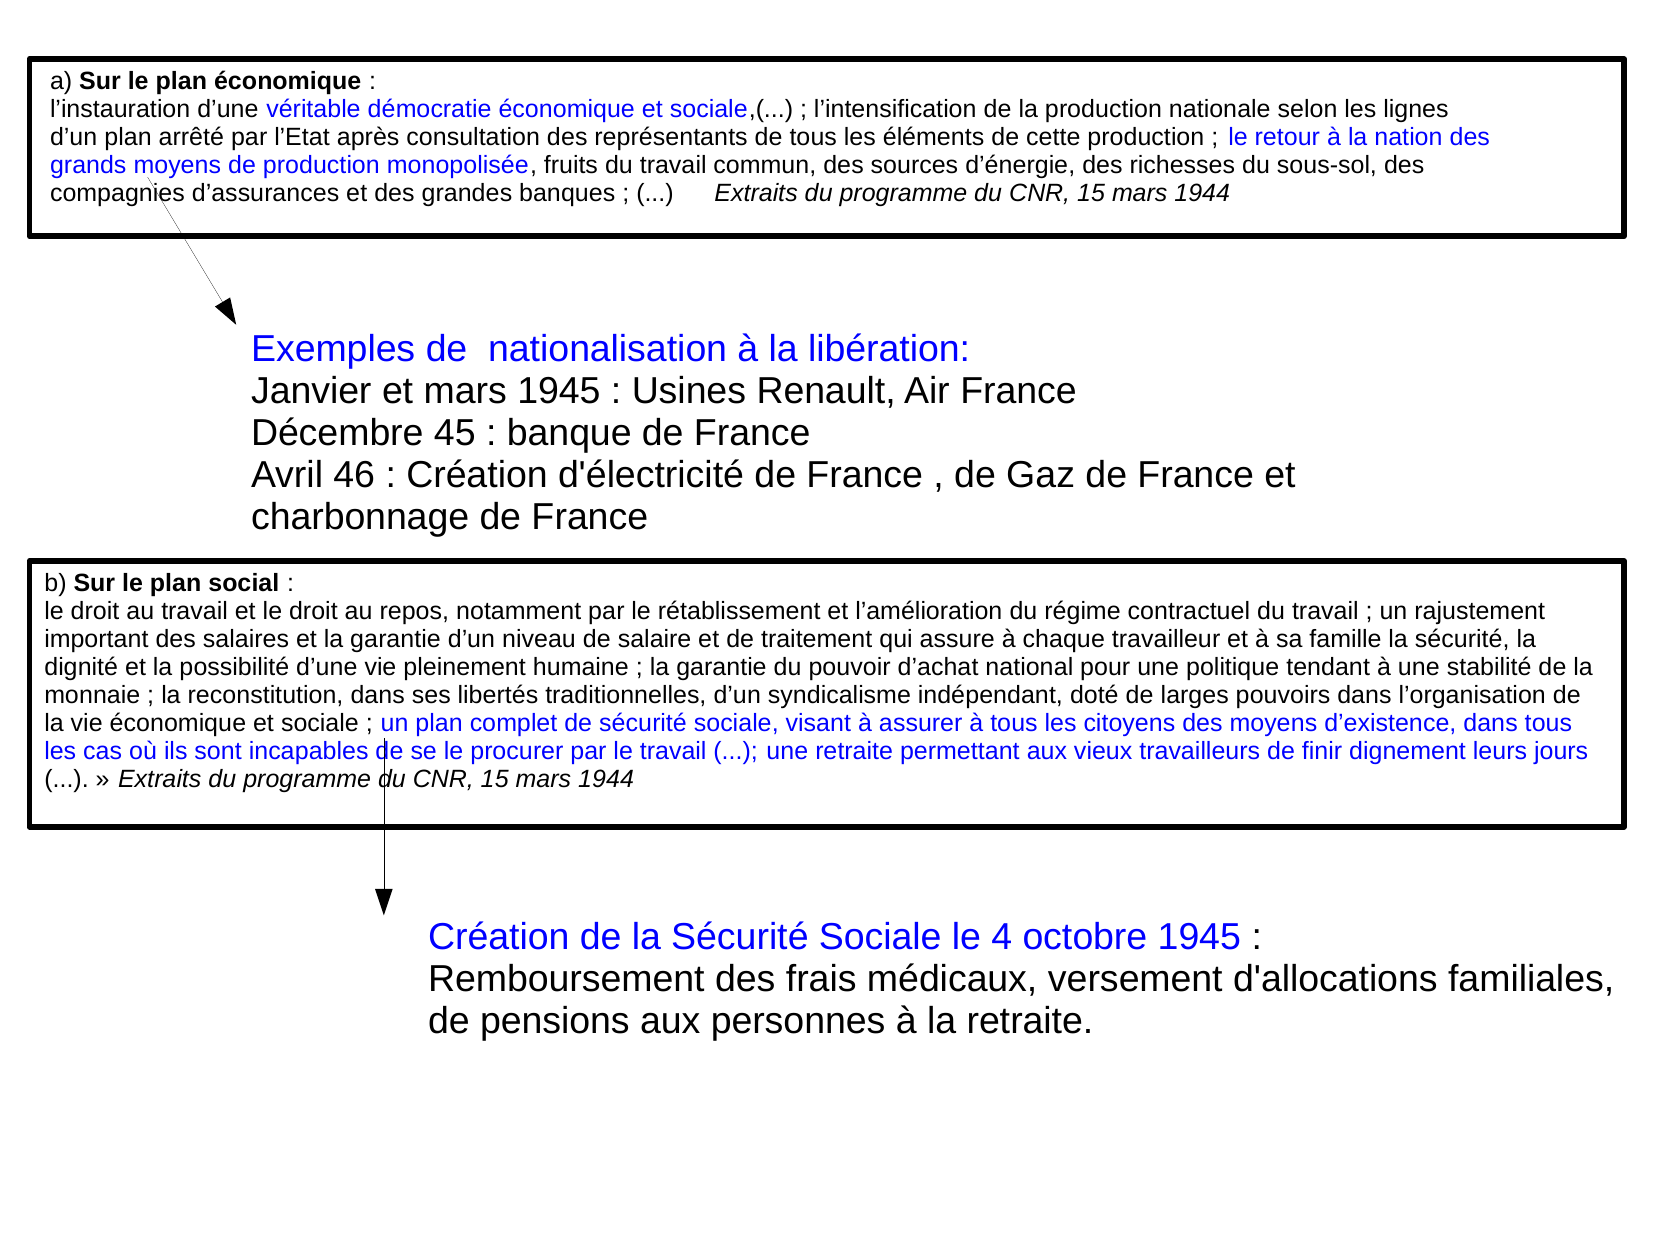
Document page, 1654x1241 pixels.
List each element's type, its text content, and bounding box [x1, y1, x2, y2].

text_box Exemples de nationalisation à la libération: Janvier et mars 1945 : Usines Renault, Air France Décembre 45 : banque de France Avril 46 : Création d'électricité de France , de Gaz de France et charbonnage de France [236, 320, 1506, 546]
text_box Création de la Sécurité Sociale le 4 octobre 1945 : Remboursement des frais médicaux, versement d'allocations familiales, de pensions aux personnes à la retraite. [413, 908, 1630, 1050]
text_box b) Sur le plan social : le droit au travail et le droit au repos, notamment par le rétablissement et l’amélioration du régime contractuel du travail ; un rajustement important des salaires et la garantie d’un niveau de salaire et de traitement qui assure à chaque travailleur et à sa famille la sécurité, la dignité et la possibilité d’une vie pleinement humaine ; la garantie du pouvoir d’achat national pour une politique tendant à une stabilité de la monnaie ; la reconstitution, dans ses libertés traditionnelles, d’un syndicalisme indépendant, doté de larges pouvoirs dans l’organisation de la vie économique et sociale ; un plan complet de sécurité sociale, visant à assurer à tous les citoyens des moyens d’existence, dans tous les cas où ils sont incapables de se le procurer par le travail (...); une retraite permettant aux vieux travailleurs de finir dignement leurs jours (...). » Extraits du programme du CNR, 15 mars 1944 [32, 564, 1621, 824]
text_box a) Sur le plan économique : l’instauration d’une véritable démocratie économique et sociale,(...) ; l’intensification de la production nationale selon les lignes d’un plan arrêté par l’Etat après consultation des représentants de tous les éléments de cette production ; le retour à la nation des grands moyens de production monopolisée, fruits du travail commun, des sources d’énergie, des richesses du sous-sol, des compagnies d’assurances et des grandes banques ; (...) Extraits du programme du CNR, 15 mars 1944 [35, 62, 1506, 233]
